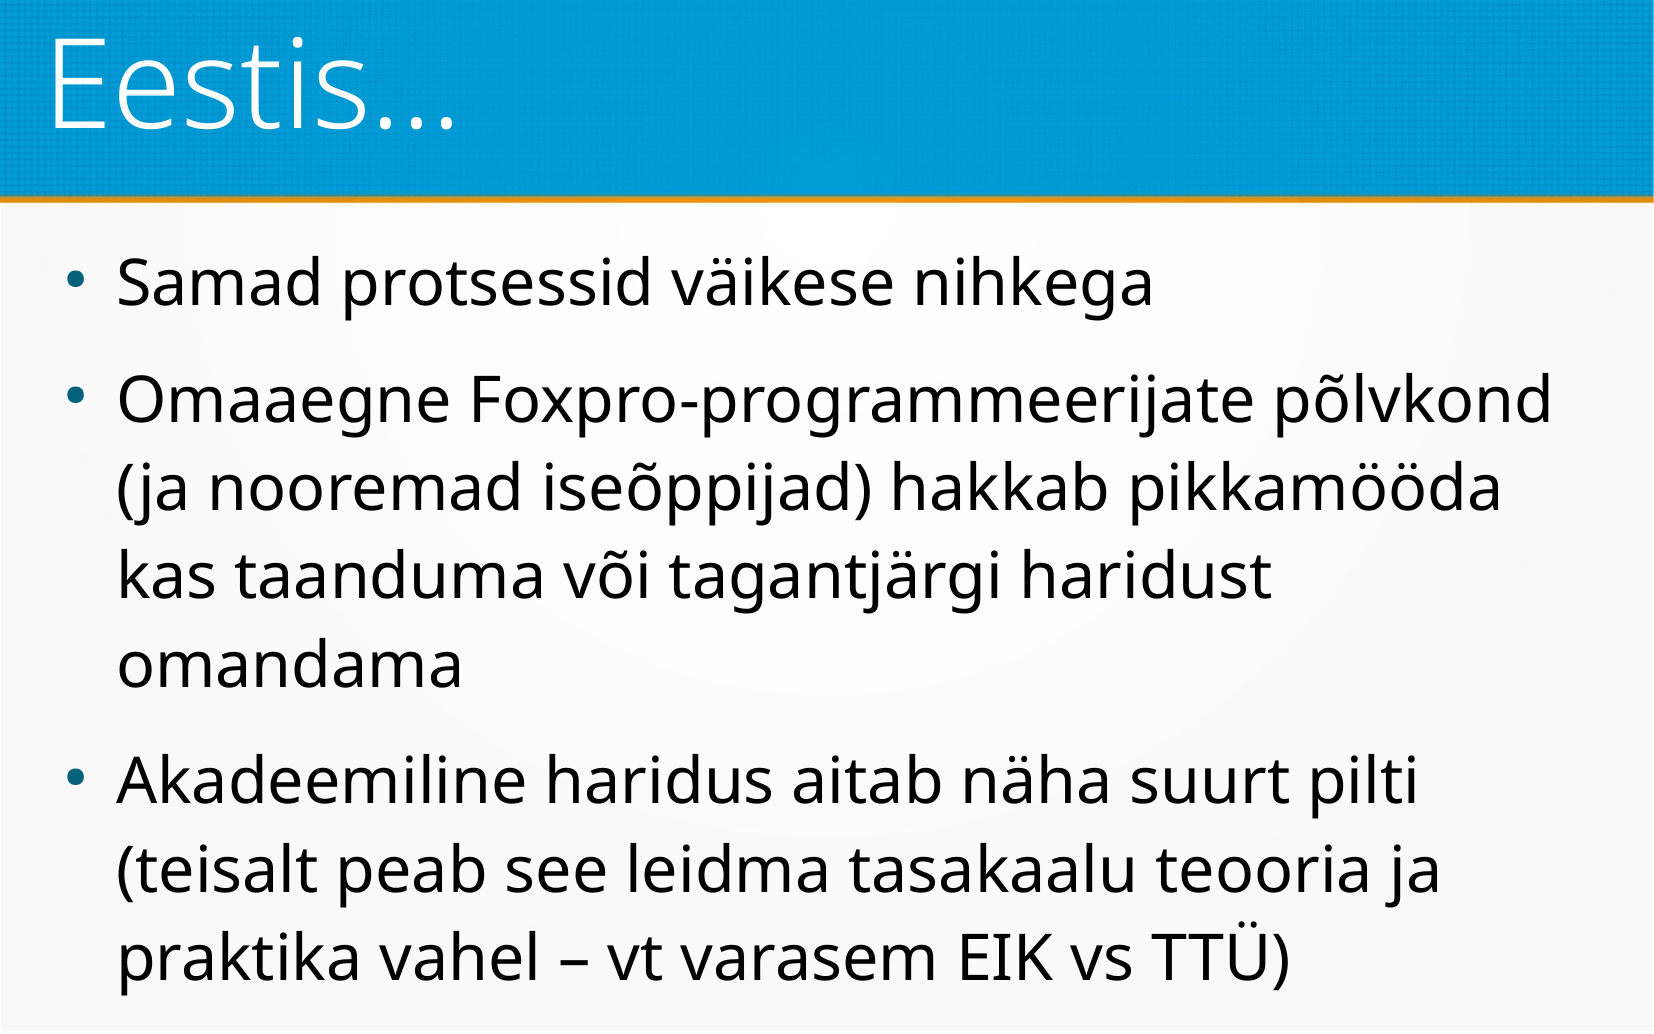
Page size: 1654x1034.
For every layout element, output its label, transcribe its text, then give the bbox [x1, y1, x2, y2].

list Samad protsessid väikese nihkega Omaaegne Foxpro-programmeerijate põlvkond (ja nooremad iseõppijad) hakkab pikkamööda kas taanduma või tagantjärgi haridust omandama Akadeemiline haridus aitab näha suurt pilti (teisalt peab see leidma tasakaalu teooria ja praktika vahel – vt varasem EIK vs TTÜ) [47, 236, 1607, 1002]
picture [0, 195, 1654, 1034]
title Eestis... [43, 0, 1619, 166]
